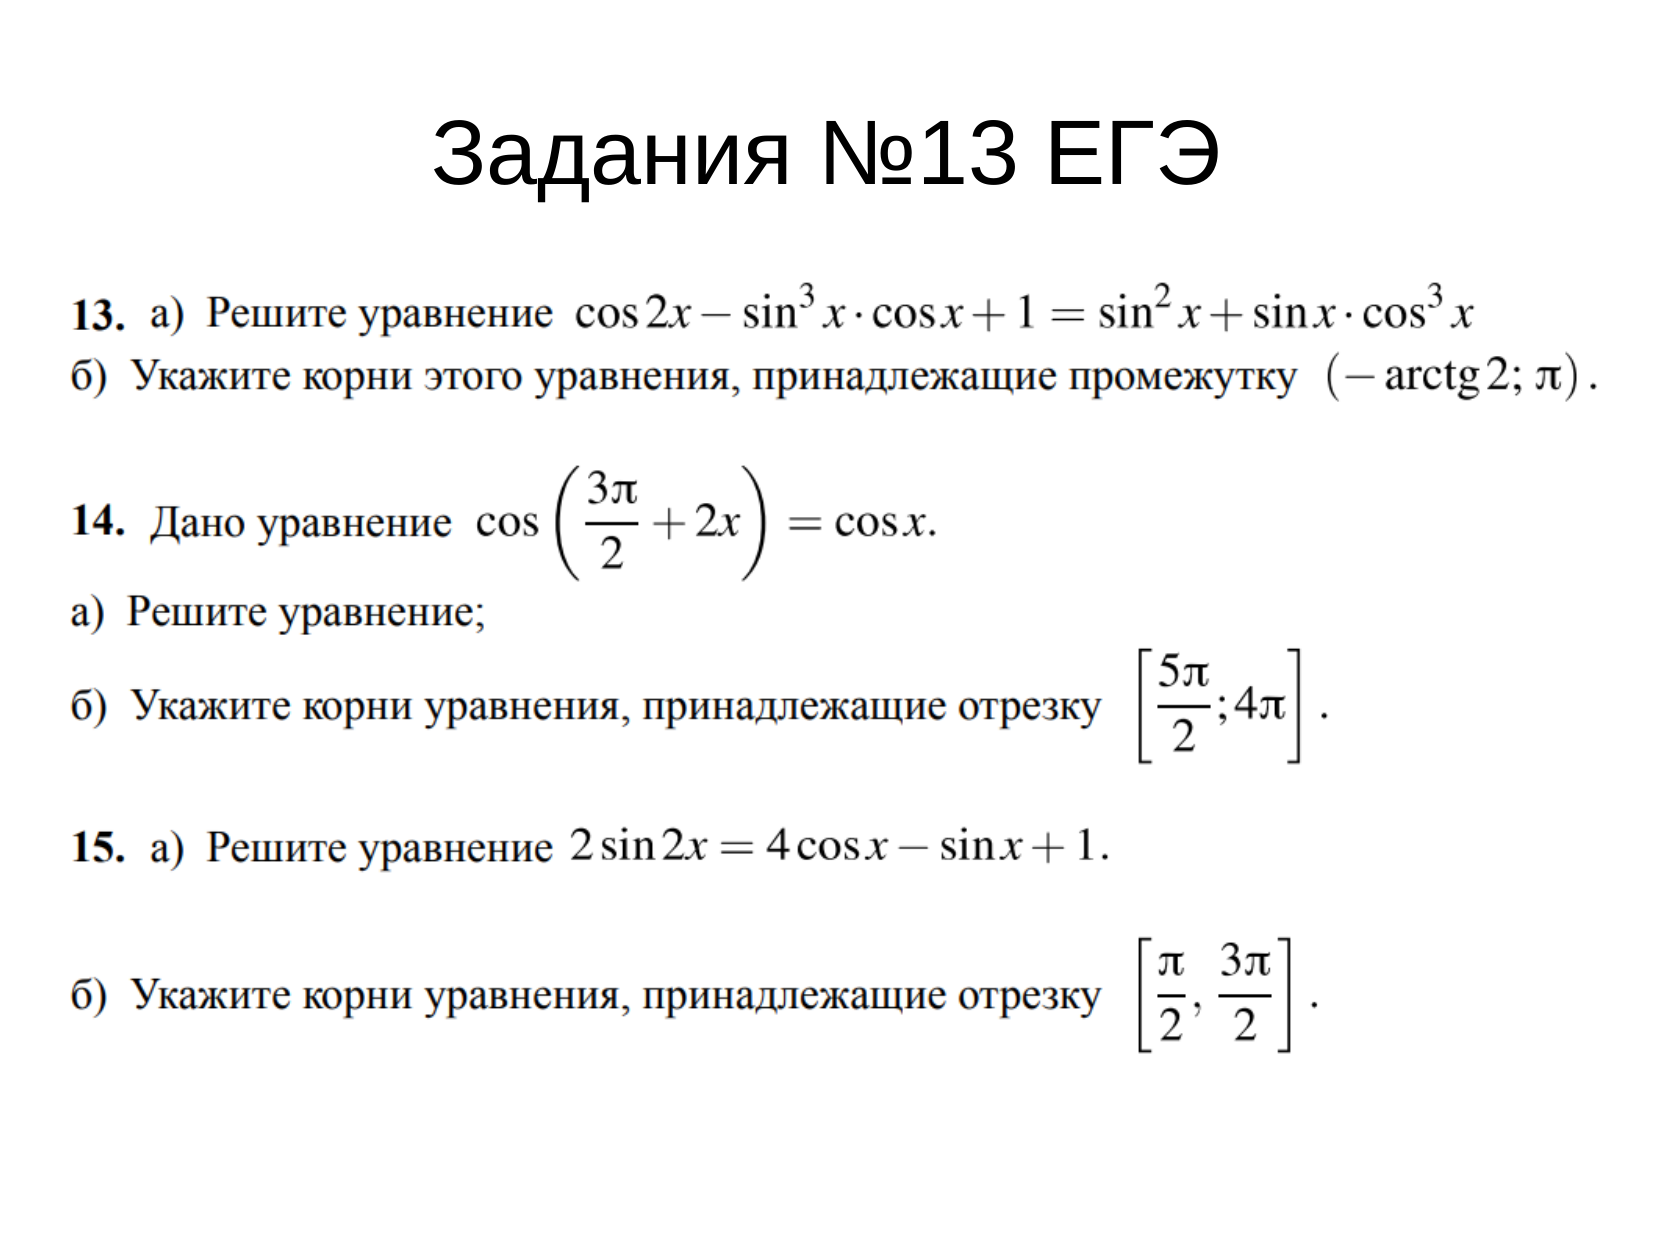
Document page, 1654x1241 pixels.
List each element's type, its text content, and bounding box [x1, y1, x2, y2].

picture [57, 269, 1608, 1105]
title Задания №13 ЕГЭ [82, 49, 1571, 257]
